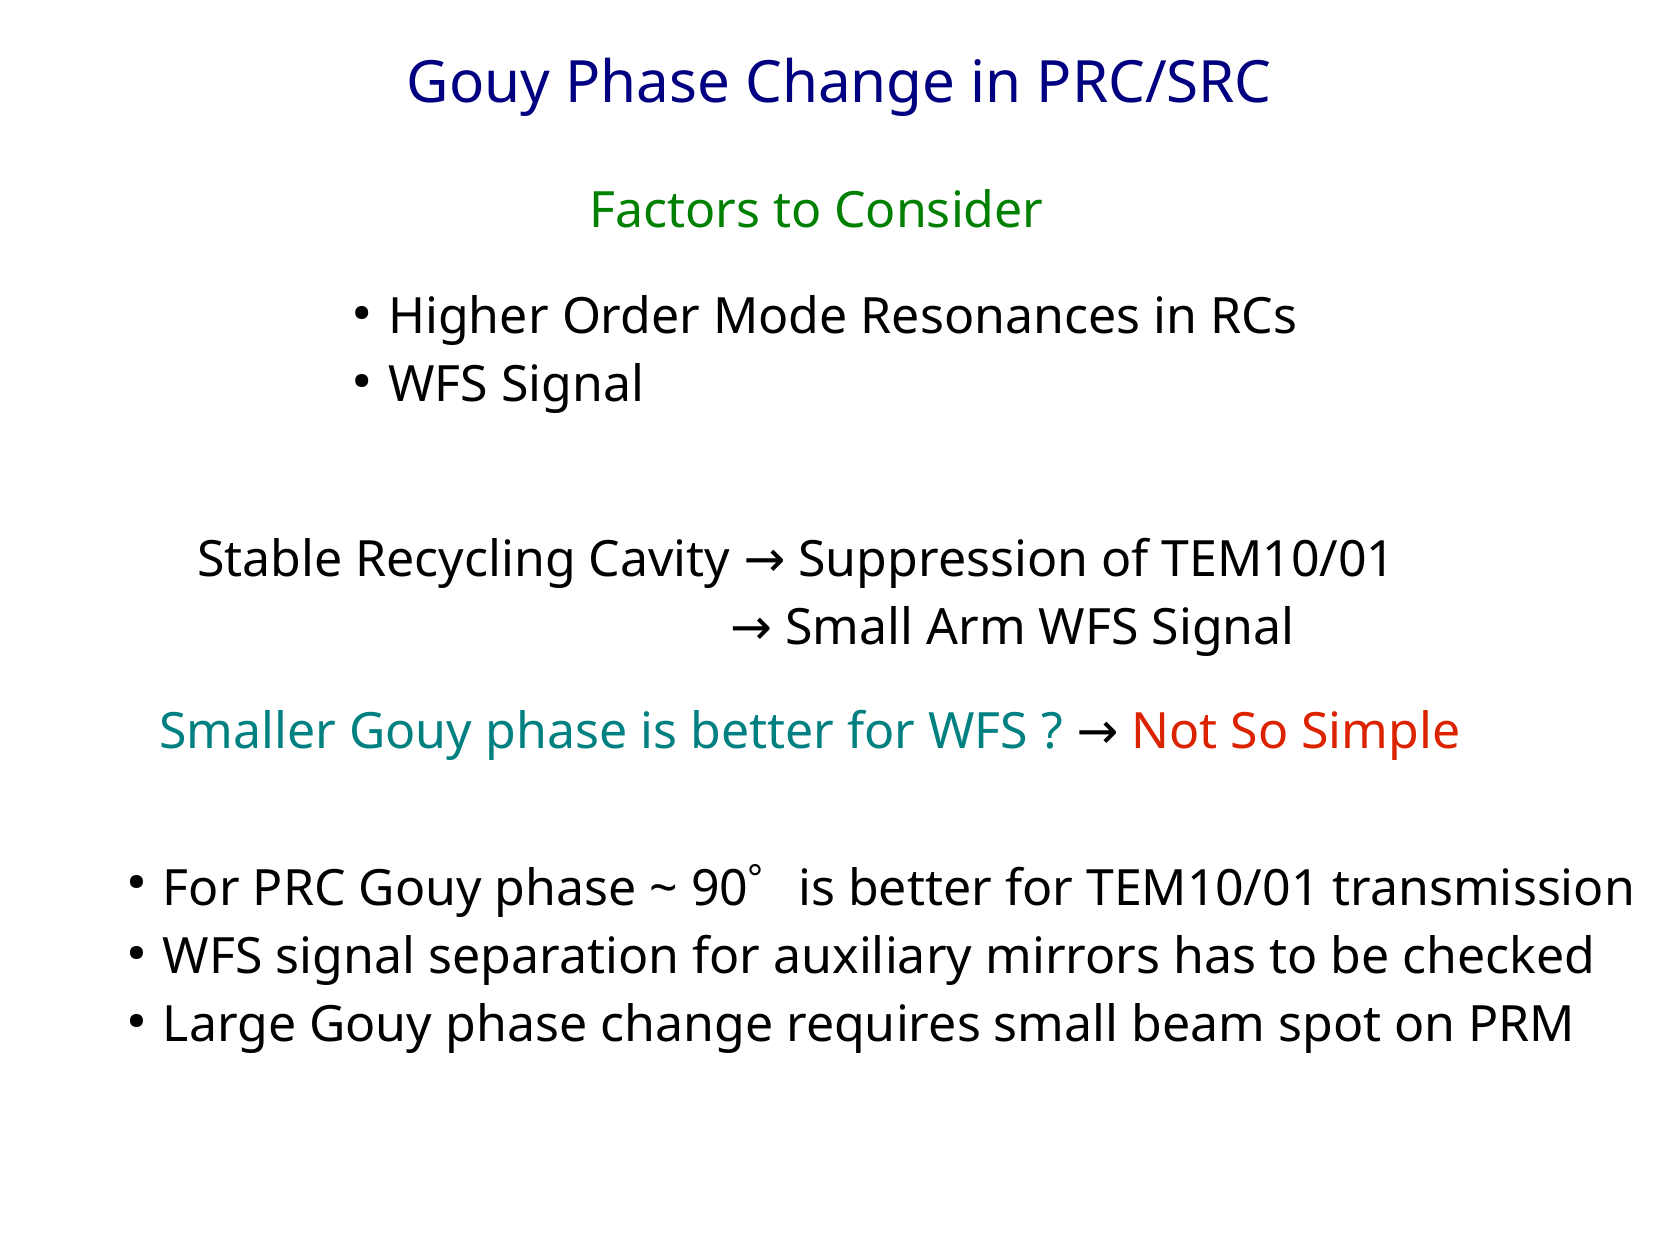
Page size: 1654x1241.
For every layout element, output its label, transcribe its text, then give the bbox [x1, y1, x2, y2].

text_box Gouy Phase Change in PRC/SRC [391, 33, 1250, 119]
text_box Factors to Consider [574, 166, 1022, 242]
text_box Stable Recycling Cavity → Suppression of TEM10/01 → Small Arm WFS Signal [182, 515, 1359, 651]
text_box Smaller Gouy phase is better for WFS ? → Not So Simple [144, 687, 1408, 763]
text_box For PRC Gouy phase ~ 90゜is better for TEM10/01 transmission WFS signal separation for auxiliary mirrors has to be checked Large Gouy phase change requires small beam spot on PRM [112, 839, 1590, 1038]
text_box Higher Order Mode Resonances in RCs WFS Signal [338, 272, 1250, 409]
